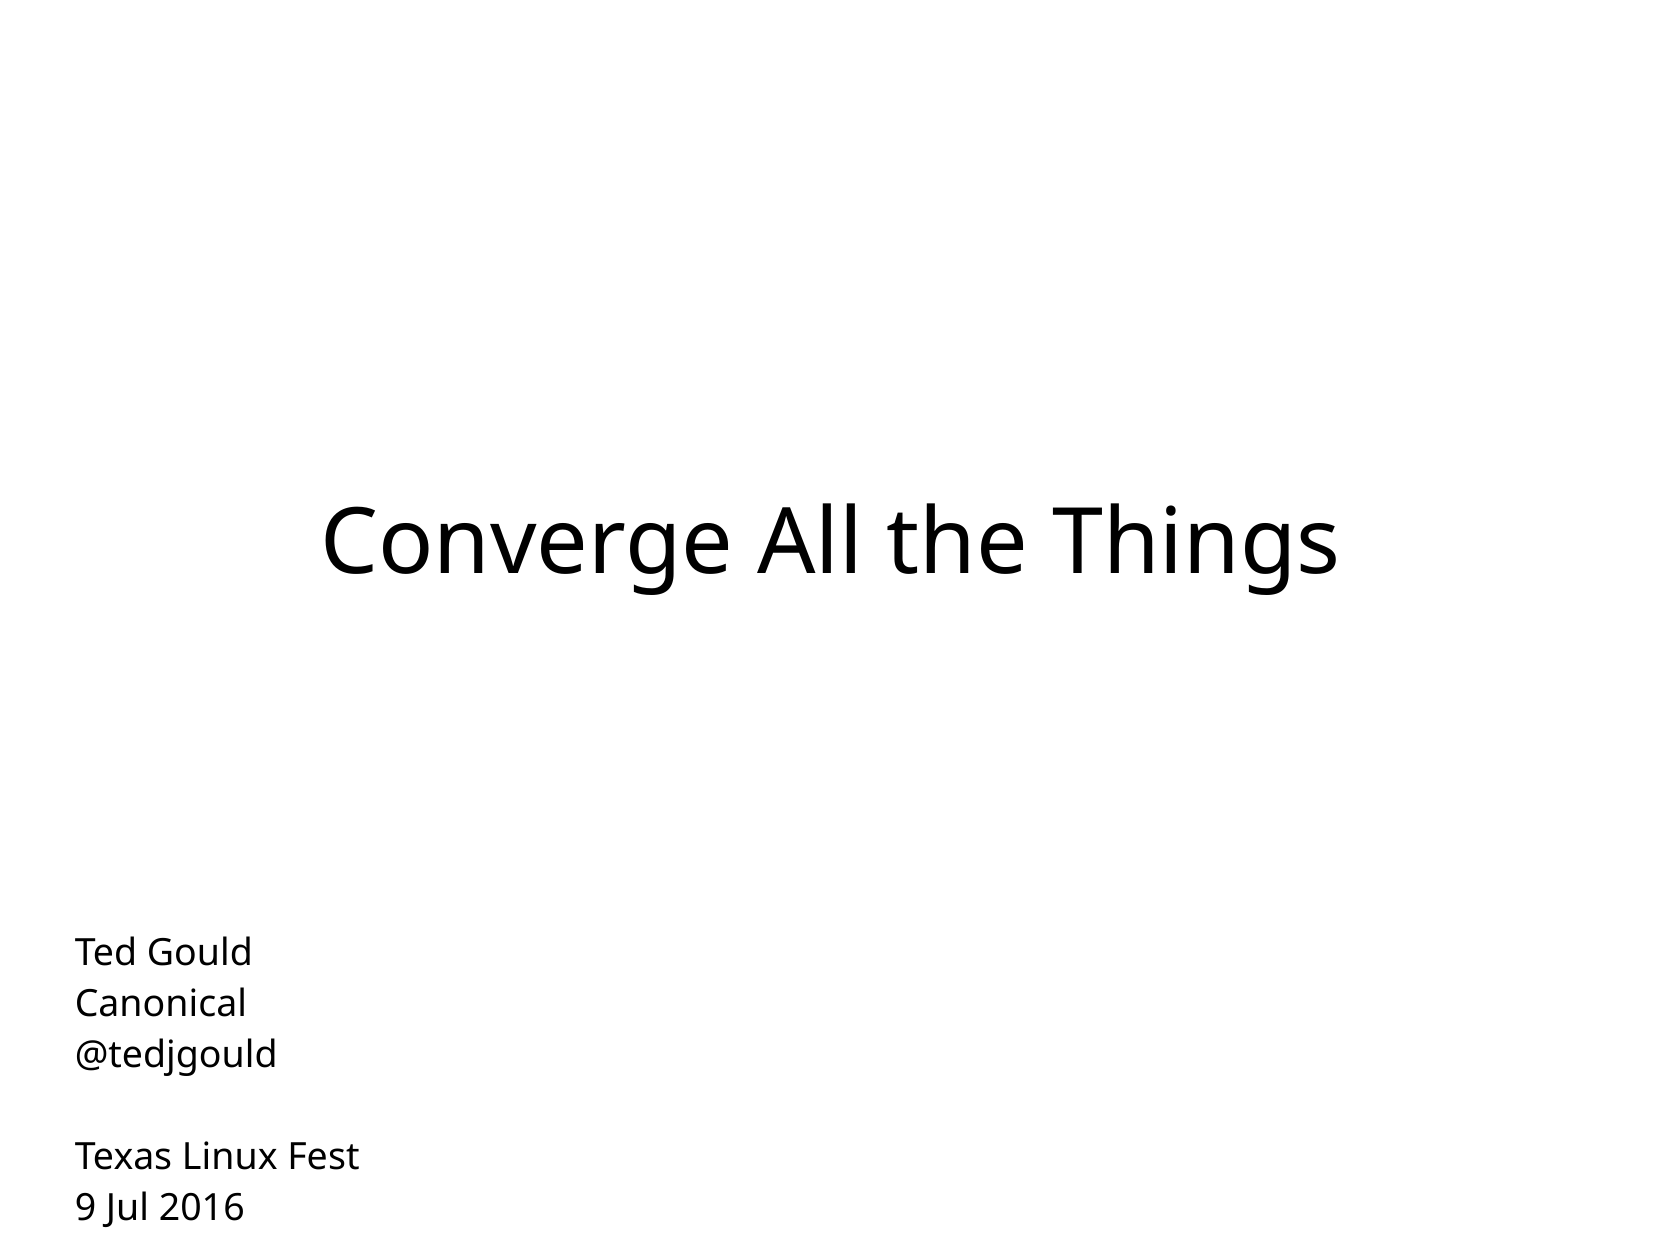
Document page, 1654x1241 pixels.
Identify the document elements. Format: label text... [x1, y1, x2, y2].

title Converge All the Things [86, 435, 1576, 643]
text_box Ted Gould Canonical @tedjgould Texas Linux Fest 9 Jul 2016 [60, 917, 421, 1186]
